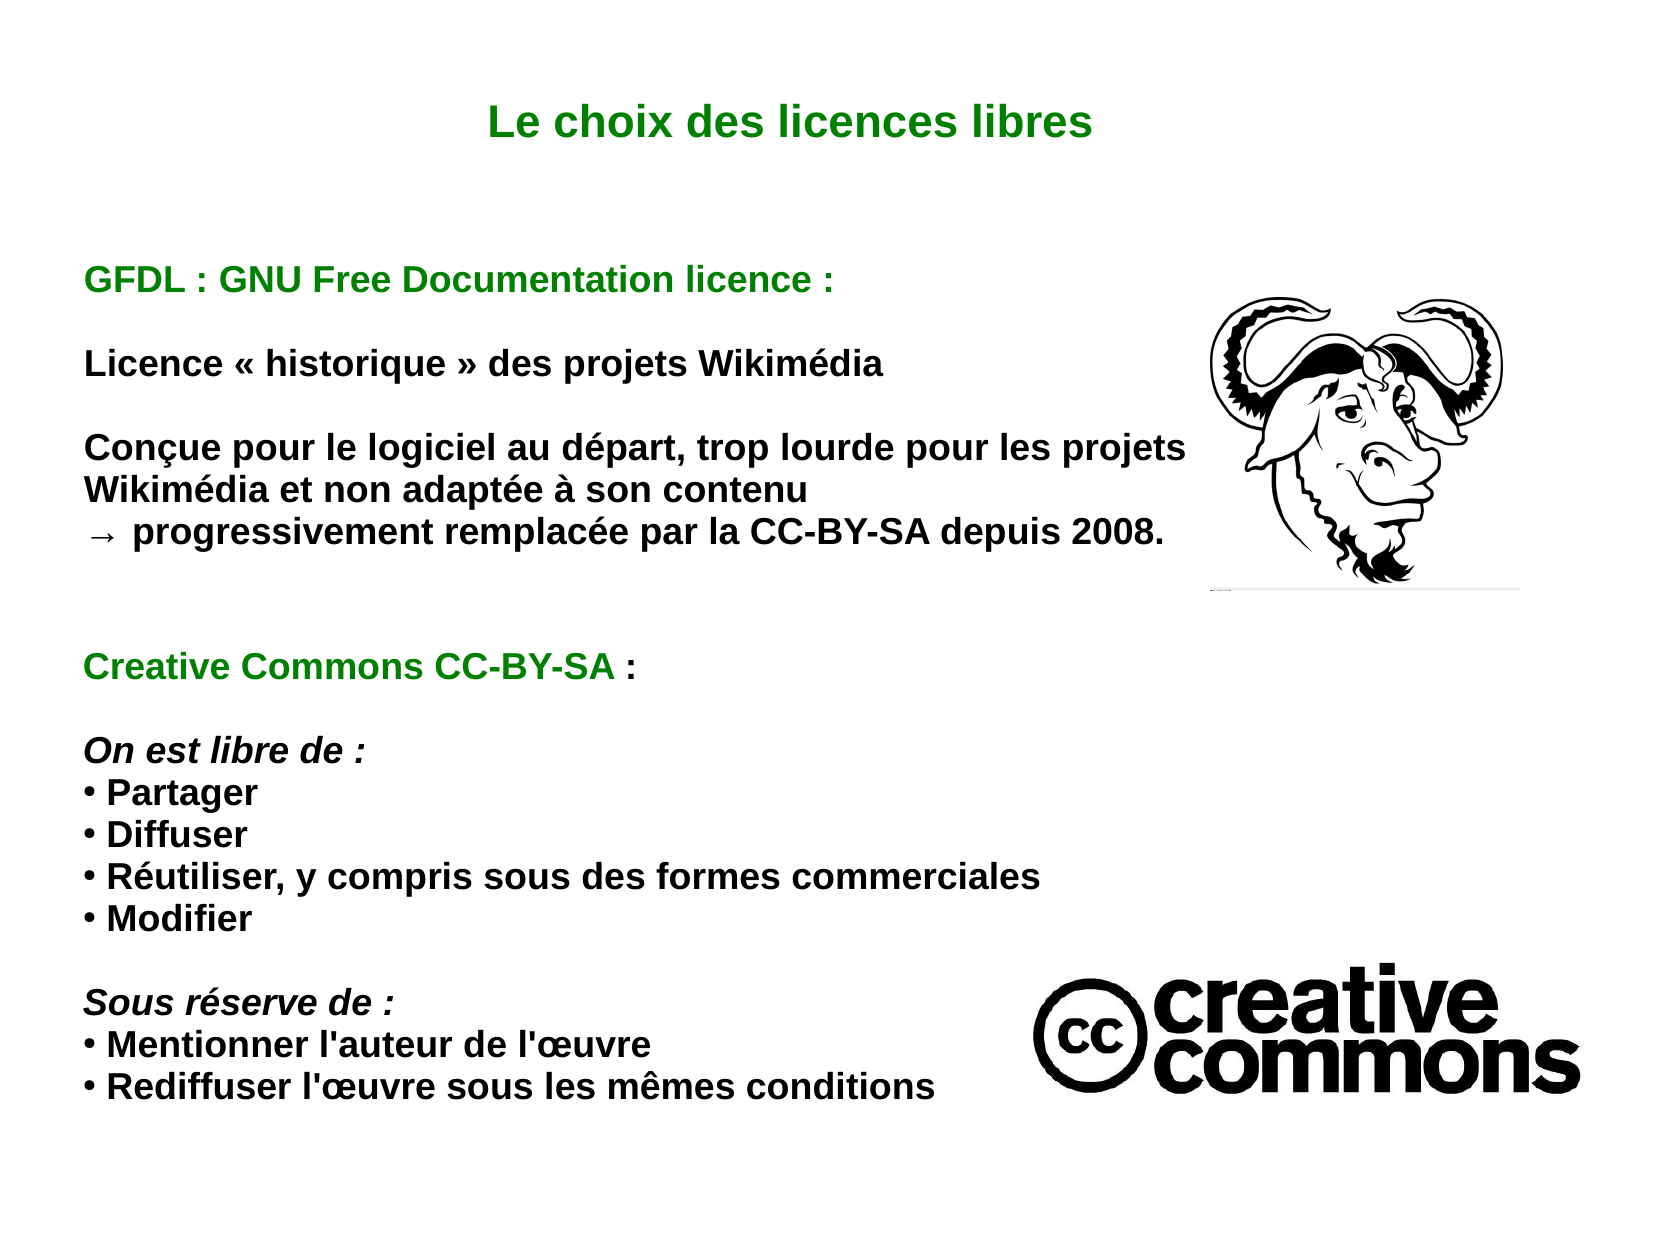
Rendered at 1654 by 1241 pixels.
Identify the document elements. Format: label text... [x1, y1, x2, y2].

text_box GFDL : GNU Free Documentation licence : Licence « historique » des projets Wikimédia Conçue pour le logiciel au départ, trop lourde pour les projets Wikimédia et non adaptée à son contenu → progressivement remplacée par la CC-BY-SA depuis 2008. [69, 251, 1615, 602]
picture [1003, 927, 1599, 1152]
text_box Le choix des licences libres [472, 88, 1109, 155]
picture [1210, 295, 1520, 591]
text_box Creative Commons CC-BY-SA : On est libre de : Partager Diffuser Réutiliser, y compris sous des formes commerciales Modifier Sous réserve de : Mentionner l'auteur de l'œuvre Rediffuser l'œuvre sous les mêmes conditions [68, 638, 1058, 1158]
